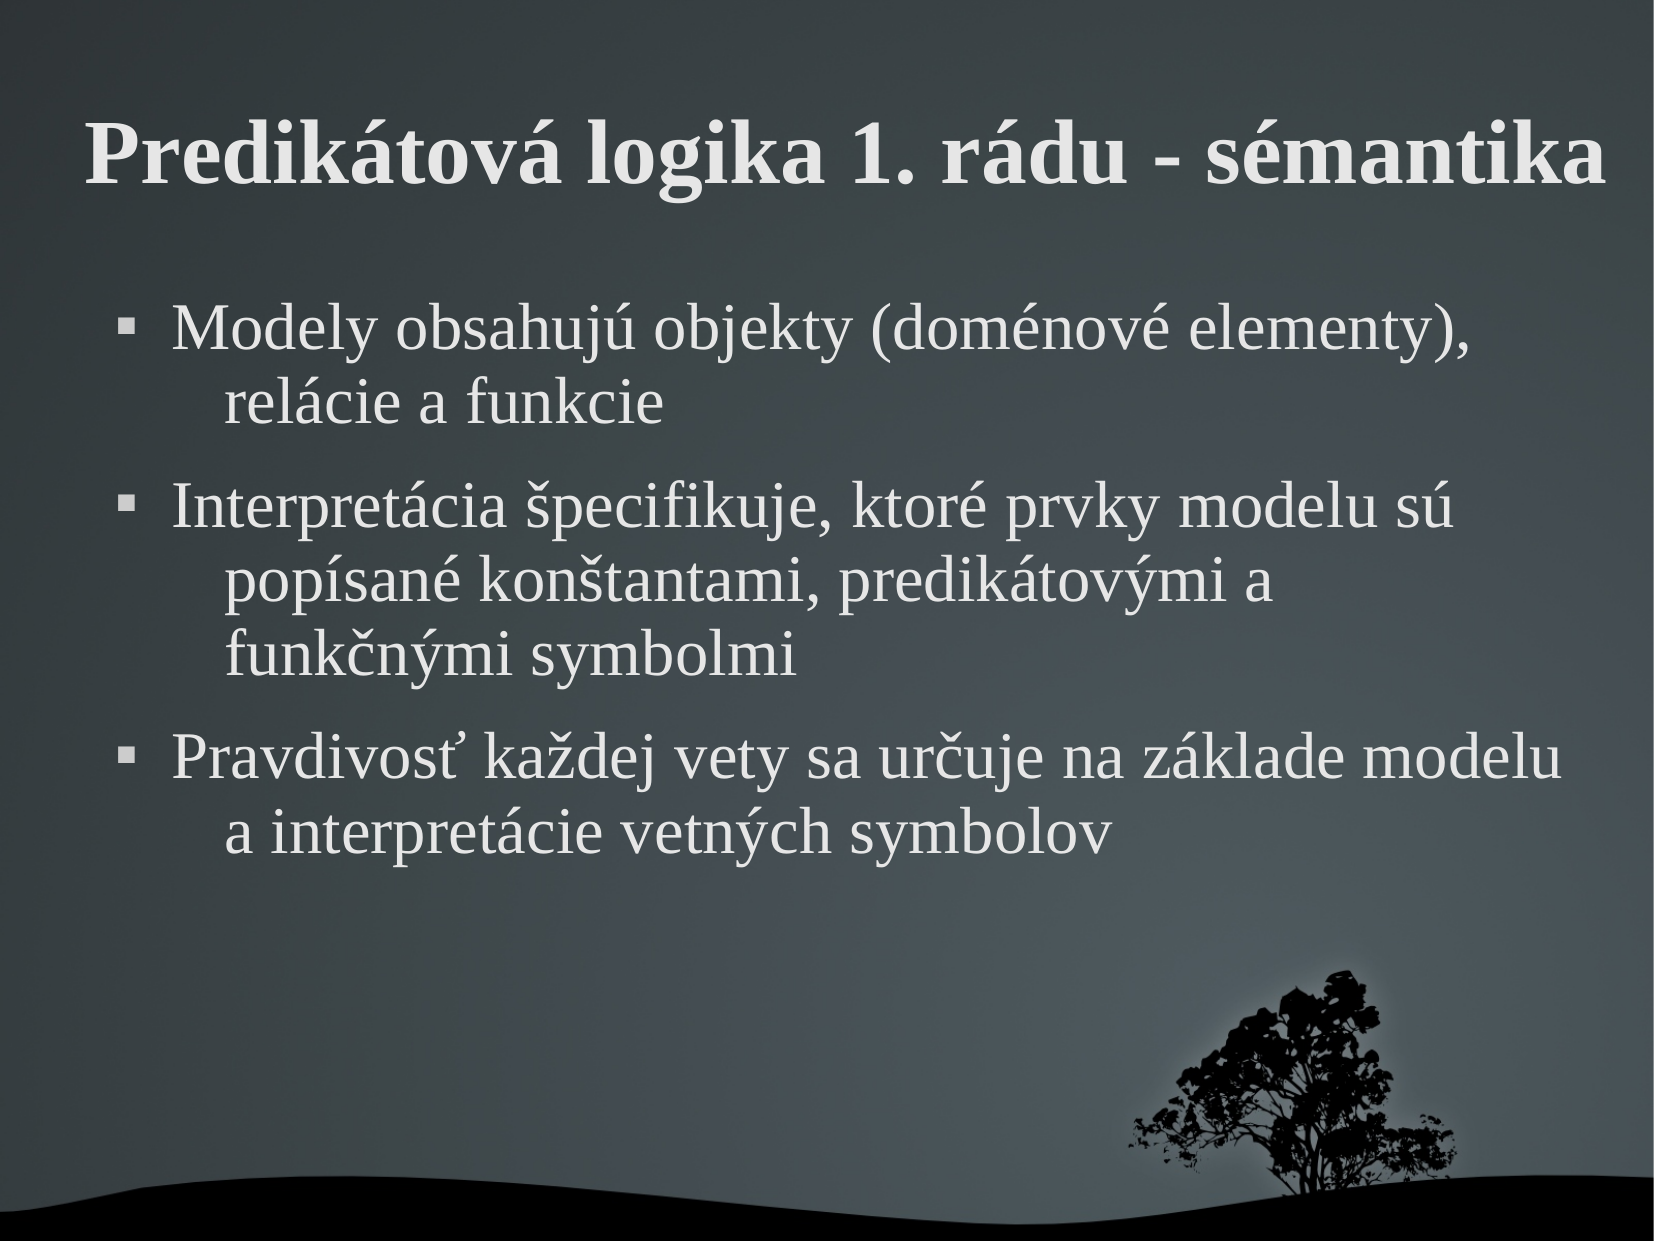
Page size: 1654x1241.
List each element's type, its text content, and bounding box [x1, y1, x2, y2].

title Predikátová logika 1. rádu - sémantika [82, 56, 1613, 250]
list Modely obsahujú objekty (doménové elementy), relácie a funkcie Interpretácia špecifikuje, ktoré prvky modelu sú popísané konštantami, predikátovými a funkčnými symbolmi Pravdivosť každej vety sa určuje na základe modelu a interpretácie vetných symbolov [82, 290, 1571, 1094]
picture [0, 0, 1654, 1241]
